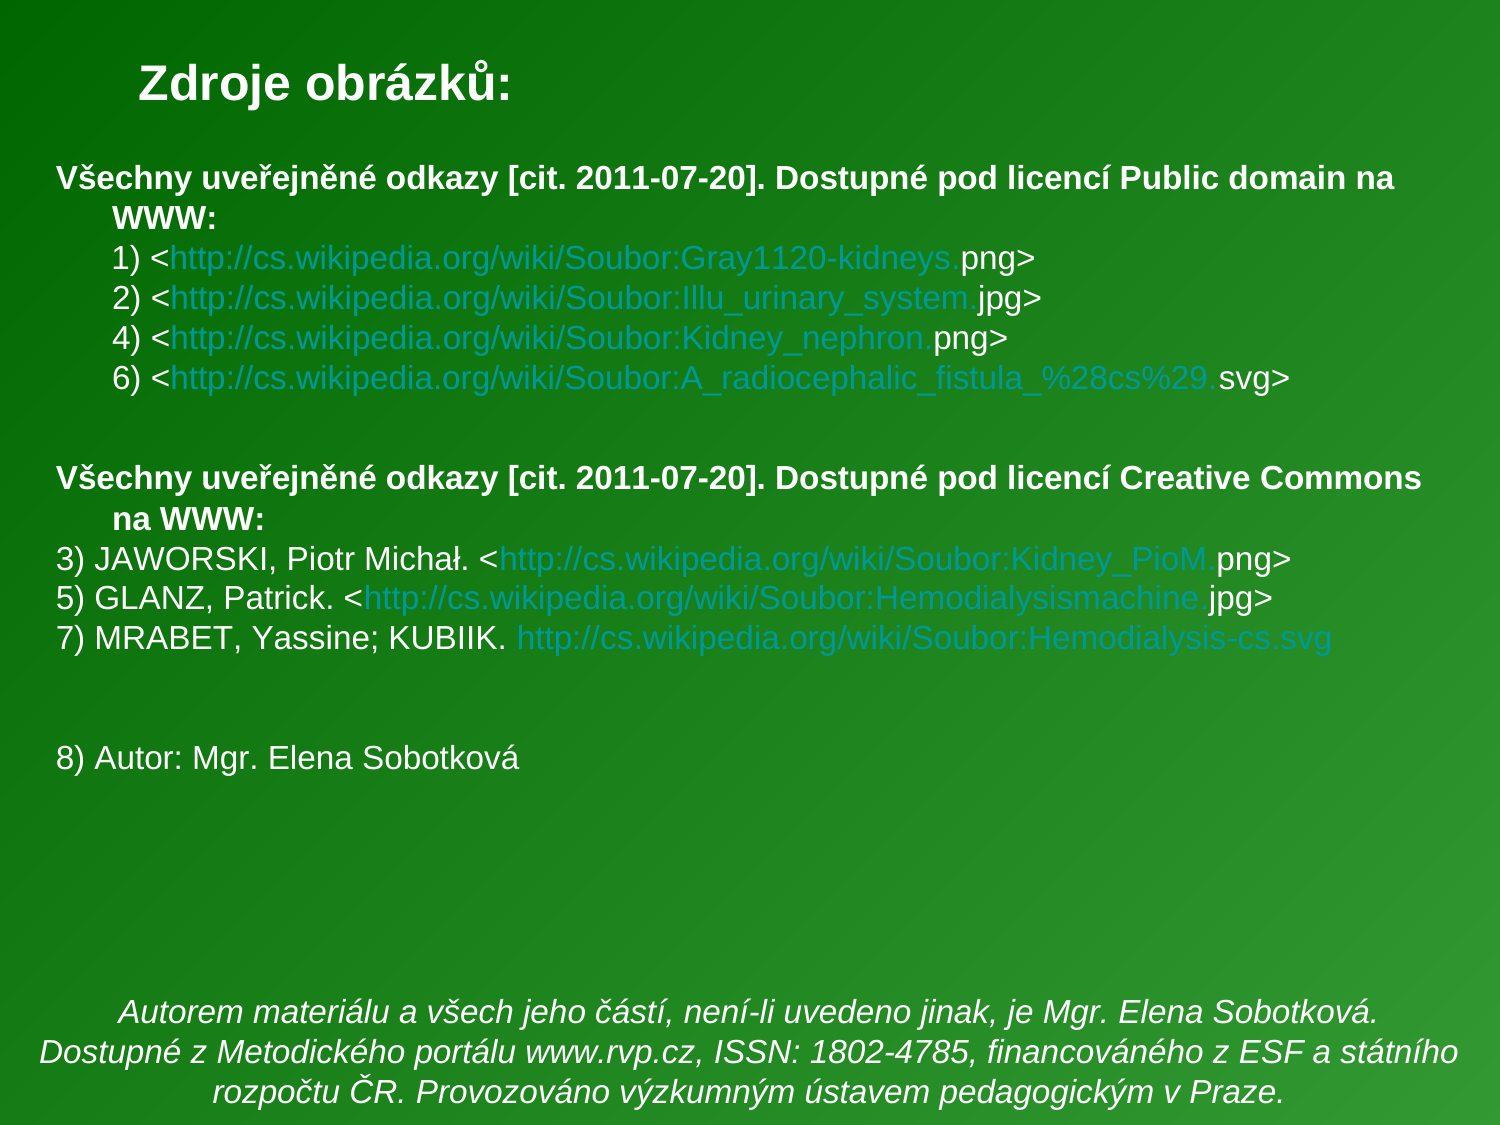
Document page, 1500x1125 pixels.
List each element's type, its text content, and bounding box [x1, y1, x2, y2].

text_box Autorem materiálu a všech jeho částí, není-li uvedeno jinak, je Mgr. Elena Sobotková. Dostupné z Metodického portálu www.rvp.cz, ISSN: 1802-4785, financováného z ESF a státního rozpočtu ČR. Provozováno výzkumným ústavem pedagogickým v Praze. [0, 982, 1500, 1118]
text_box Všechny uveřejněné odkazy [cit. 2011-07-20]. Dostupné pod licencí Public domain na WWW: 1) <http://cs.wikipedia.org/wiki/Soubor:Gray1120-kidneys.png> 2) <http://cs.wikipedia.org/wiki/Soubor:Illu_urinary_system.jpg> 4) <http://cs.wikipedia.org/wiki/Soubor:Kidney_nephron.png> 6) <http://cs.wikipedia.org/wiki/Soubor:A_radiocephalic_fistula_%28cs%29.svg> Všechny uveřejněné odkazy [cit. 2011-07-20]. Dostupné pod licencí Creative Commons na WWW: 3) JAWORSKI, Piotr Michał. <http://cs.wikipedia.org/wiki/Soubor:Kidney_PioM.png> 5) GLANZ, Patrick. <http://cs.wikipedia.org/wiki/Soubor:Hemodialysismachine.jpg> 7) MRABET, Yassine; KUBIIK. http://cs.wikipedia.org/wiki/Soubor:Hemodialysis-cs.svg 8) Autor: Mgr. Elena Sobotková [41, 148, 1459, 845]
text_box Zdroje obrázků: [123, 42, 762, 119]
